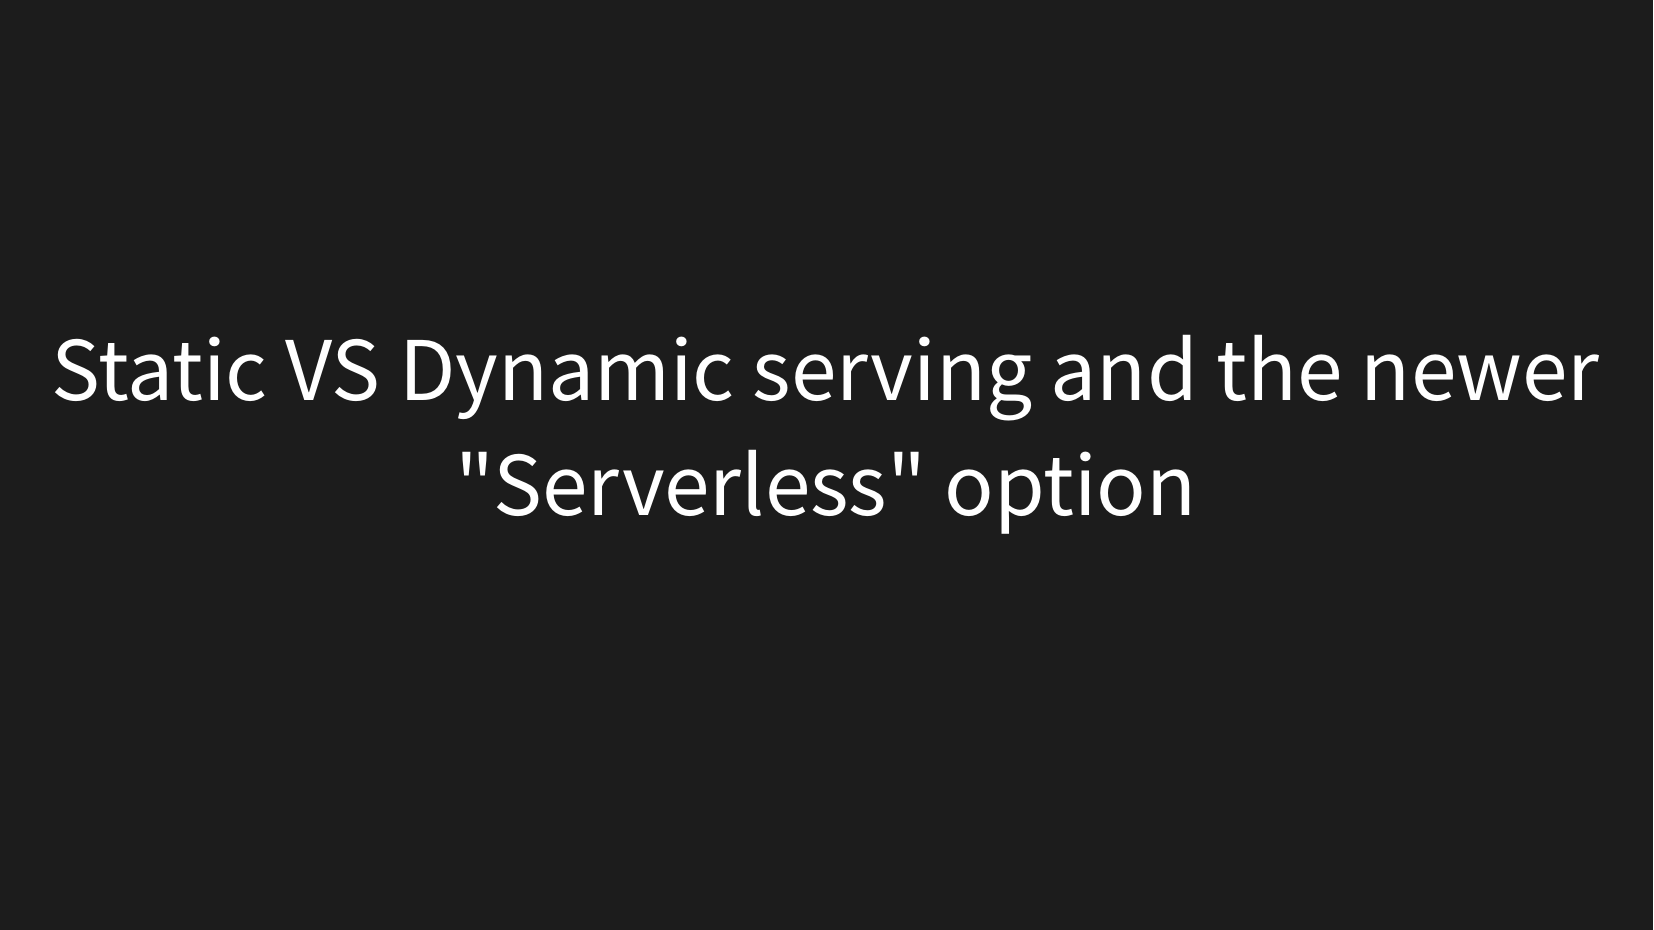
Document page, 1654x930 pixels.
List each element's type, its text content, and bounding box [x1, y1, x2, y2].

title Static VS Dynamic serving and the newer "Serverless" option [0, 309, 1653, 541]
